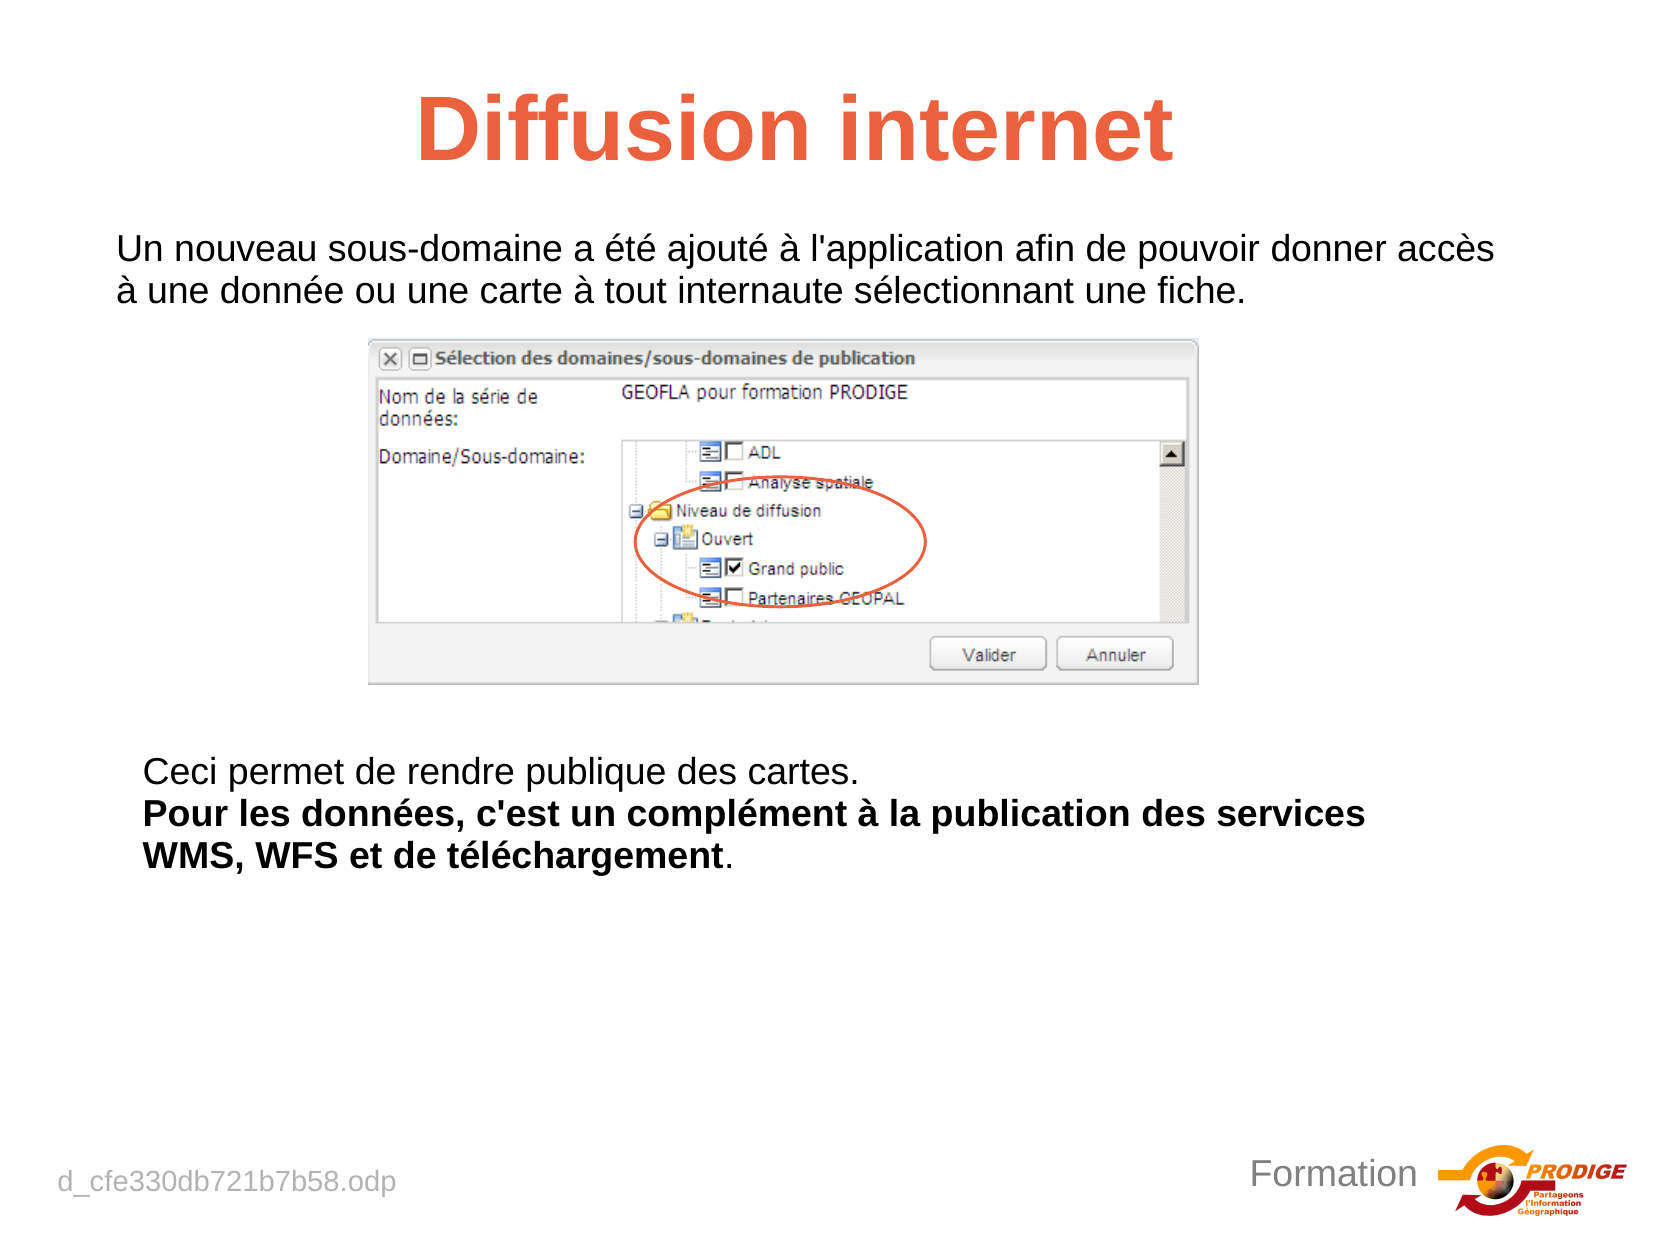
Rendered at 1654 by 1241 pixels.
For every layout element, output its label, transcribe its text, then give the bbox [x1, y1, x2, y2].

picture [1438, 1145, 1627, 1216]
text_box Ceci permet de rendre publique des cartes. Pour les données, c'est un complément à la publication des services WMS, WFS et de téléchargement. [127, 742, 1392, 887]
picture [368, 338, 1199, 685]
text_box Un nouveau sous-domaine a été ajouté à l'application afin de pouvoir donner accès à une donnée ou une carte à tout internaute sélectionnant une fiche. [101, 219, 1521, 361]
text_box Diffusion internet [352, 77, 1239, 180]
